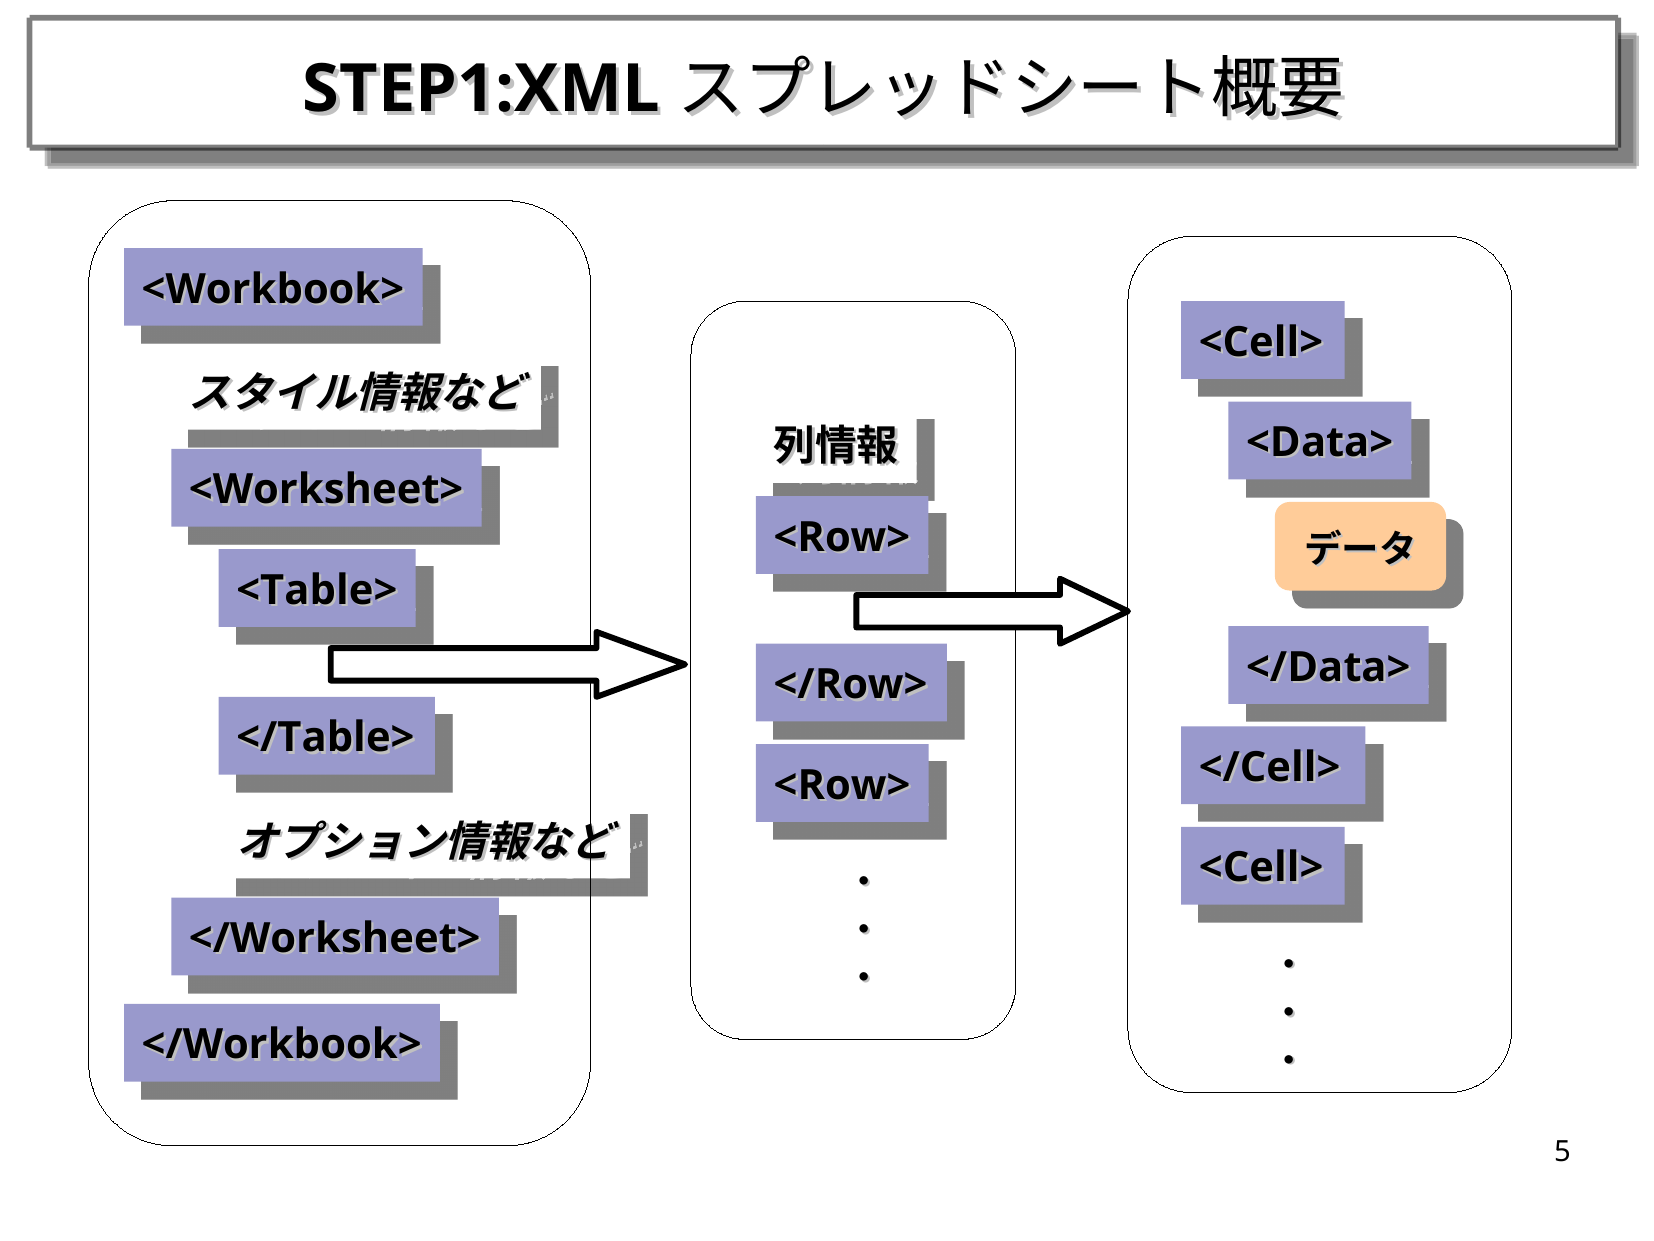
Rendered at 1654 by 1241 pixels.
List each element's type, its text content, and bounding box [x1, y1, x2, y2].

text_box オプション情報など [218, 797, 556, 863]
text_box 列情報 [755, 401, 916, 468]
text_box <Worksheet> [171, 448, 466, 515]
text_box <Table> [218, 549, 415, 615]
text_box </Data> [1228, 626, 1428, 692]
text_box </Worksheet> [171, 897, 486, 964]
text_box <Data> [1228, 401, 1408, 468]
text_box </Table> [218, 696, 435, 763]
text_box データ [1274, 501, 1447, 591]
text_box <Workbook> [124, 248, 410, 314]
text_box ・ ・ ・ [1181, 927, 1411, 1056]
text_box </Cell> [1181, 726, 1366, 793]
text_box <Cell> [1181, 826, 1345, 893]
text_box <Cell> [1181, 301, 1345, 367]
text_box </Row> [755, 643, 947, 710]
text_box [330, 631, 686, 697]
text_box STEP1:XML スプレッドシート概要 [29, 17, 1619, 148]
text_box スタイル情報など [171, 348, 478, 415]
text_box [856, 578, 1129, 644]
text_box </Workbook> [124, 1003, 430, 1070]
text_box <Row> [755, 744, 927, 810]
text_box <Row> [755, 496, 927, 562]
text_box ・ ・ ・ [756, 844, 986, 973]
